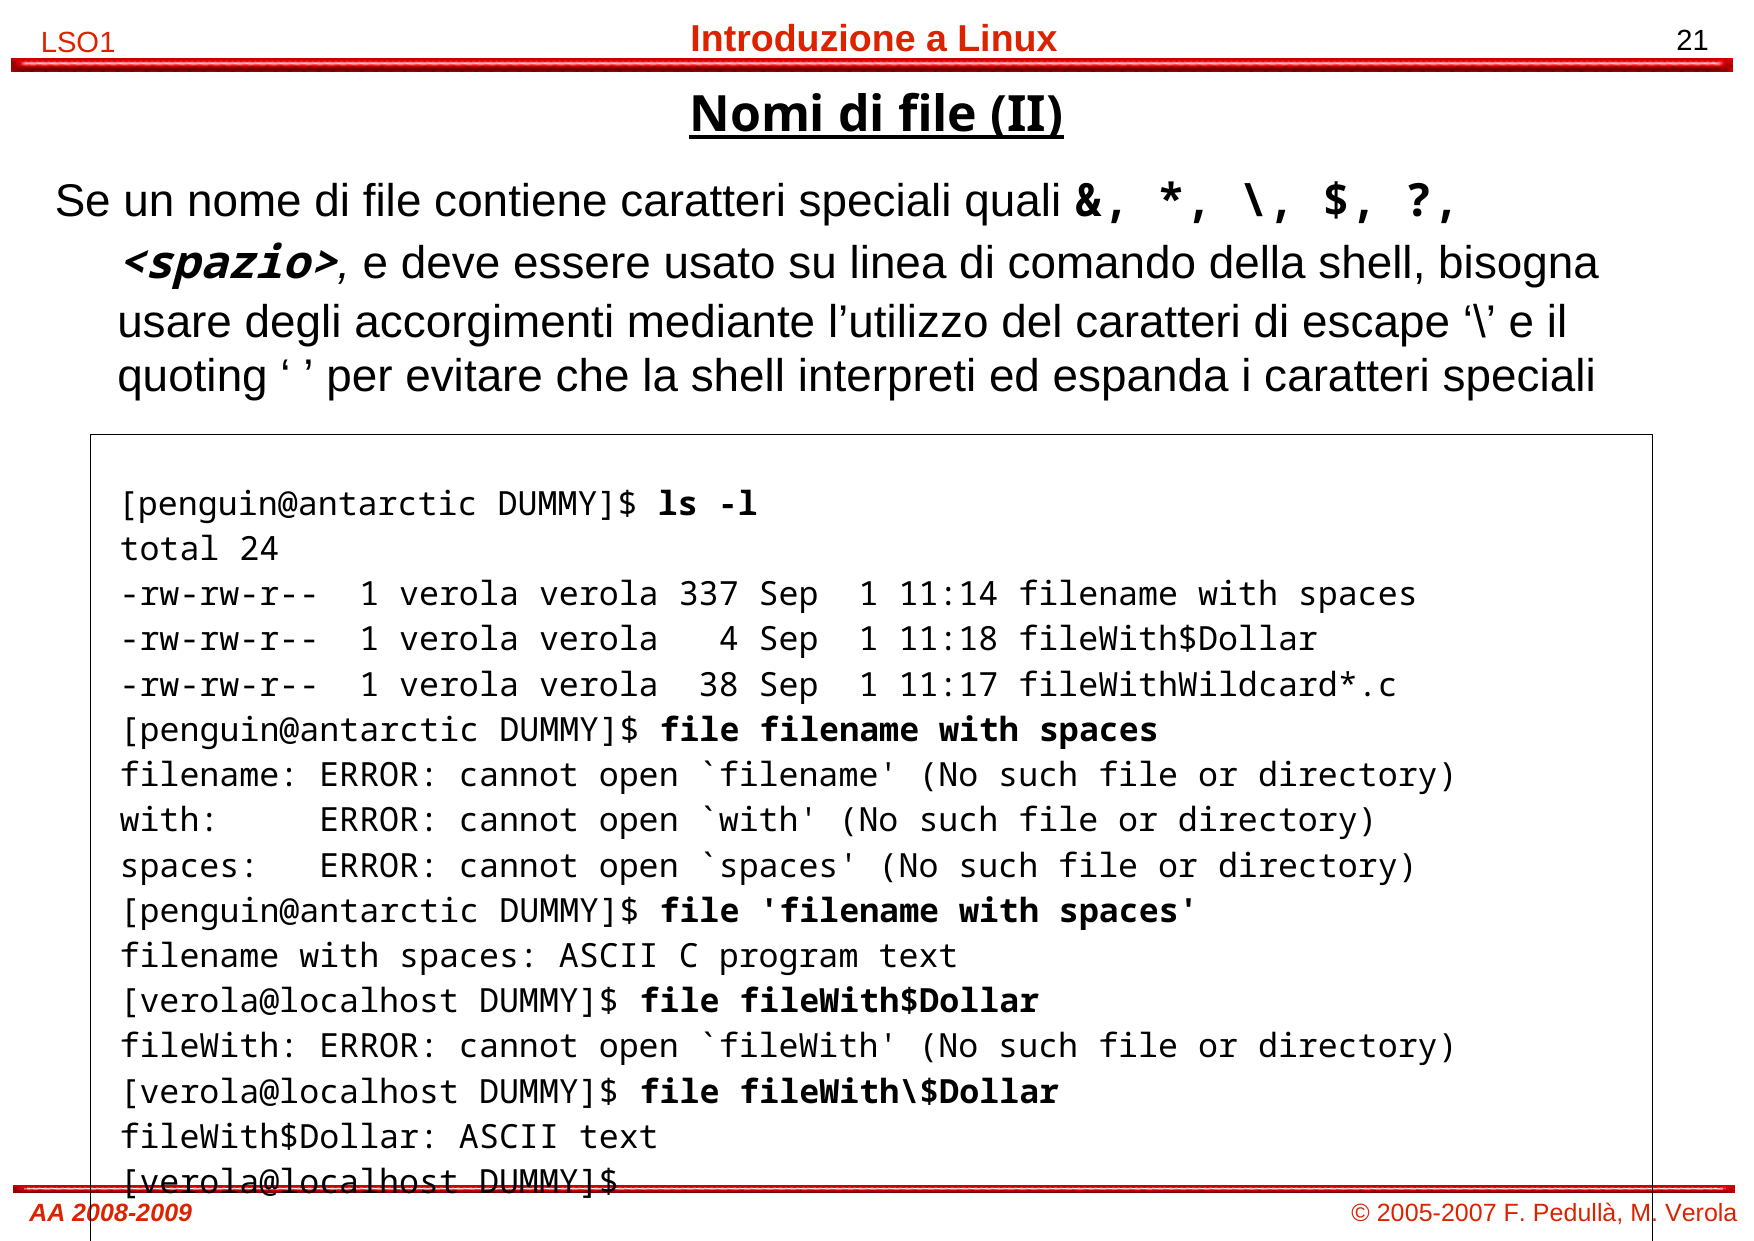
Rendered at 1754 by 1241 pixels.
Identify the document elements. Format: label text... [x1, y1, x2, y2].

picture [213, 1185, 228, 1193]
picture [91, 1185, 127, 1193]
picture [433, 1185, 448, 1193]
picture [484, 1185, 494, 1190]
picture [504, 1185, 514, 1191]
picture [313, 1185, 326, 1193]
picture [204, 1185, 214, 1191]
picture [523, 1185, 533, 1193]
picture [13, 1185, 90, 1193]
picture [404, 1185, 414, 1191]
picture [513, 1185, 520, 1193]
picture [536, 1185, 541, 1193]
picture [325, 1185, 344, 1193]
picture [557, 1185, 567, 1193]
picture [262, 1185, 288, 1193]
picture [244, 1185, 253, 1191]
picture [609, 1185, 1652, 1193]
picture [396, 1185, 405, 1193]
picture [231, 1185, 244, 1193]
picture [164, 1185, 186, 1193]
picture [544, 1185, 554, 1193]
picture [304, 1185, 314, 1191]
picture [11, 58, 1733, 72]
text_box [penguin@antarctic DUMMY]$ ls -l total 24 -rw-rw-r-- 1 verola verola 337 Sep 1 11:14 filename with spaces -rw-rw-r-- 1 verola verola 4 Sep 1 11:18 fileWith$Dollar -rw-rw-r-- 1 verola verola 38 Sep 1 11:17 fileWithWildcard*.c [penguin@antarctic DUMMY]$ file filename with spaces filename: ERROR: cannot open `filename' (No such file or directory) with: ERROR: cannot open `with' (No such file or directory) spaces: ERROR: cannot open `spaces' (No such file or directory) [penguin@antarctic DUMMY]$ file 'filename with spaces' filename with spaces: ASCII C program text [verola@localhost DUMMY]$ file fileWith$Dollar fileWith: ERROR: cannot open `fileWith' (No such file or directory) [verola@localhost DUMMY]$ file fileWith\$Dollar fileWith$Dollar: ASCII text [verola@localhost DUMMY]$ [90, 434, 1653, 1142]
picture [569, 1185, 587, 1193]
title Nomi di file (II) [40, 66, 1714, 162]
picture [130, 1185, 147, 1193]
picture [1653, 1185, 1735, 1193]
picture [256, 1185, 262, 1193]
picture [590, 1185, 607, 1193]
picture [490, 1185, 505, 1193]
picture [344, 1185, 353, 1191]
picture [413, 1185, 432, 1193]
list Se un nome di file contiene caratteri speciali quali &, *, \, $, ?, <spazio>, e deve essere usato su linea di comando della shell, bisogna usare degli accorgimenti mediante l’utilizzo del caratteri di escape ‘\’ e il quoting ‘ ’ per evitare che la shell interpreti ed espanda i caratteri speciali [54, 167, 1692, 407]
picture [190, 1185, 205, 1193]
picture [291, 1185, 305, 1193]
picture [449, 1185, 481, 1193]
picture [385, 1185, 393, 1193]
picture [356, 1185, 368, 1193]
picture [371, 1185, 382, 1193]
picture [151, 1185, 166, 1193]
